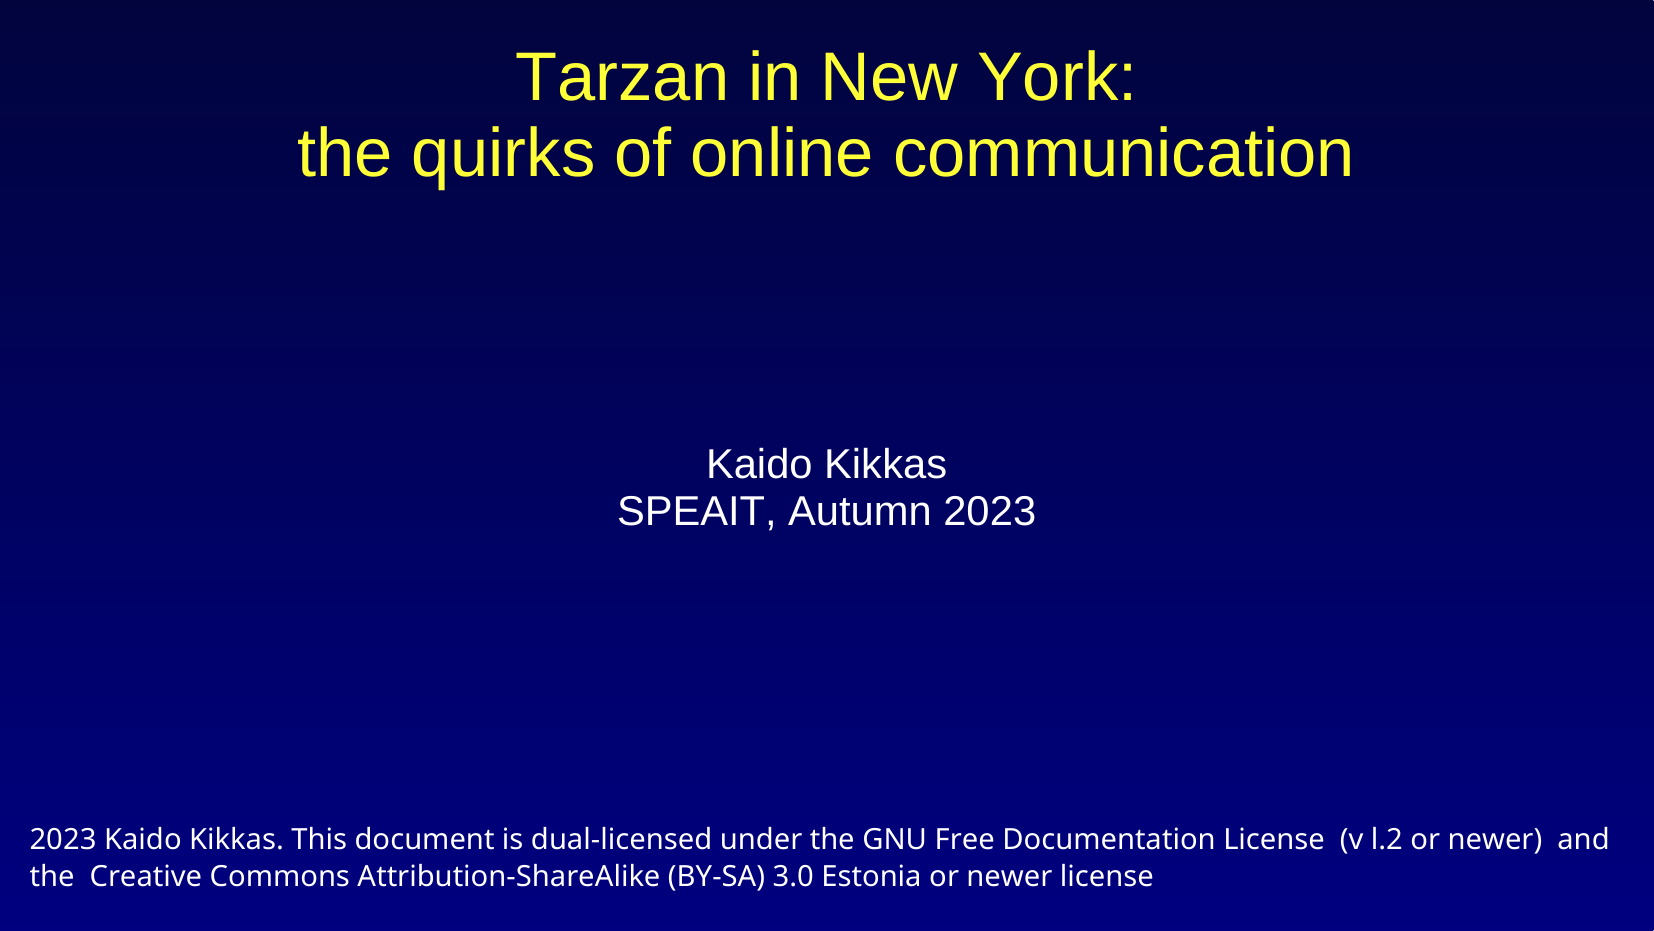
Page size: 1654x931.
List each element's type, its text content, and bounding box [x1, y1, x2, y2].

subtitle Kaido Kikkas SPEAIT, Autumn 2023 [82, 217, 1571, 758]
text_box 2023 Kaido Kikkas. This document is dual-licensed under the GNU Free Documentation License (v l.2 or newer) and the Creative Commons Attribution-ShareAlike (BY-SA) 3.0 Estonia or newer license [29, 819, 1631, 895]
title Tarzan in New York: the quirks of online communication [82, 37, 1571, 193]
